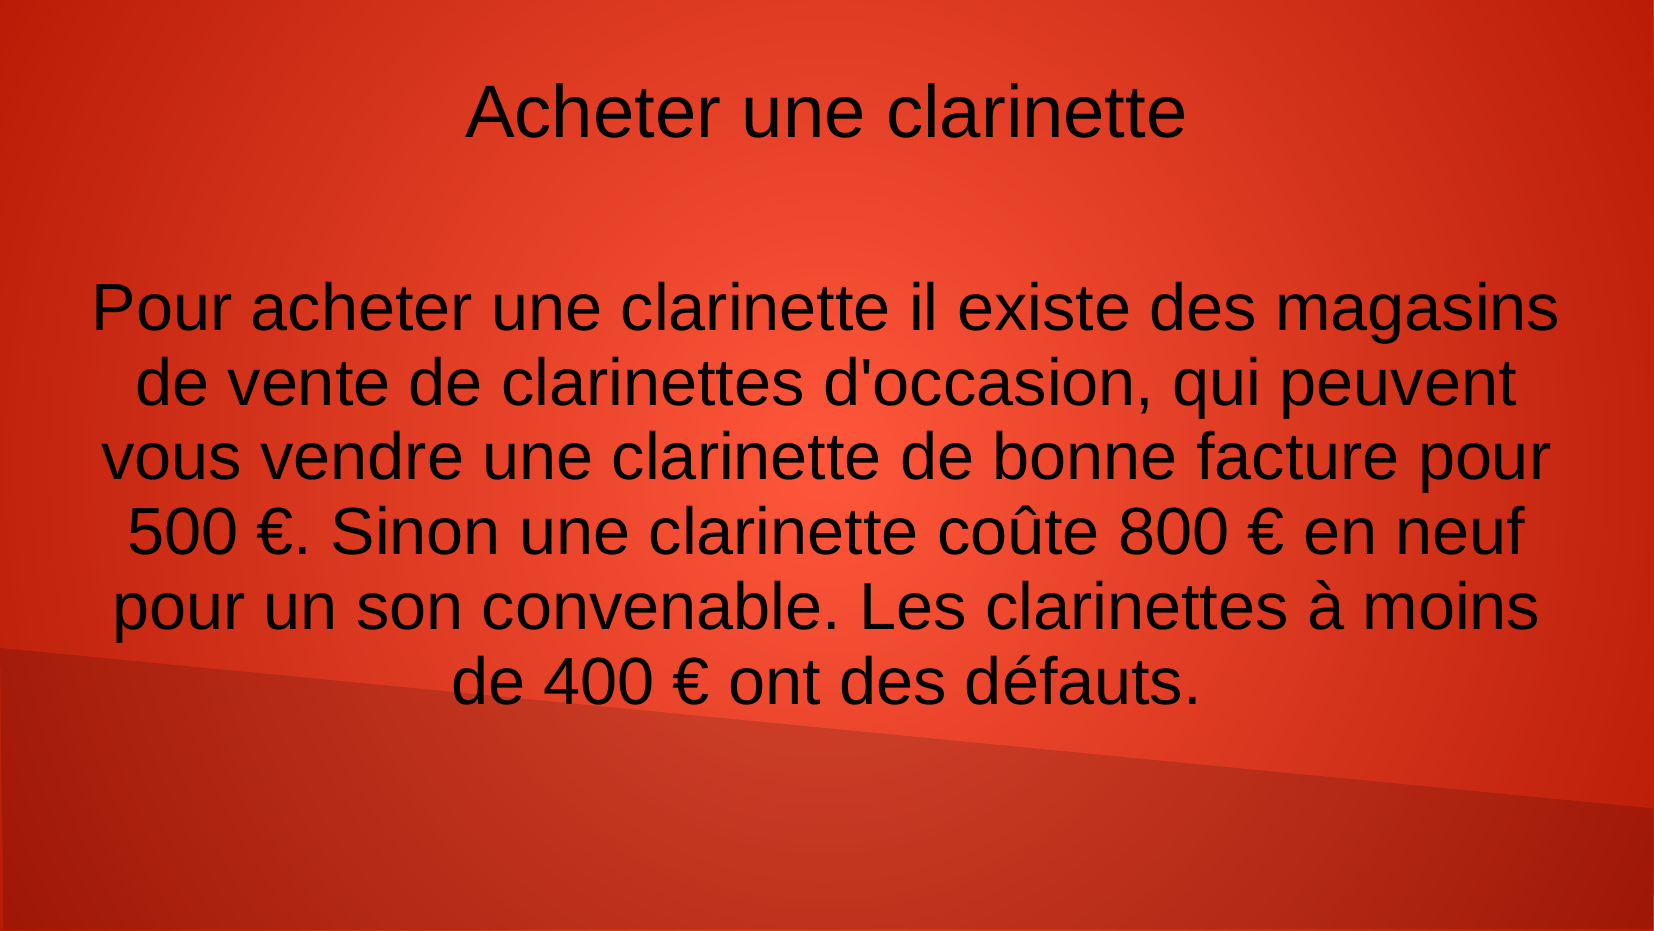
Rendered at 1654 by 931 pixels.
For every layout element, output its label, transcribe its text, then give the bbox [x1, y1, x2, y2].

title Acheter une clarinette [82, 35, 1571, 189]
subtitle Pour acheter une clarinette il existe des magasins de vente de clarinettes d'occasion, qui peuvent vous vendre une clarinette de bonne facture pour 500 €. Sinon une clarinette coûte 800 € en neuf pour un son convenable. Les clarinettes à moins de 400 € ont des défauts. [82, 224, 1571, 764]
